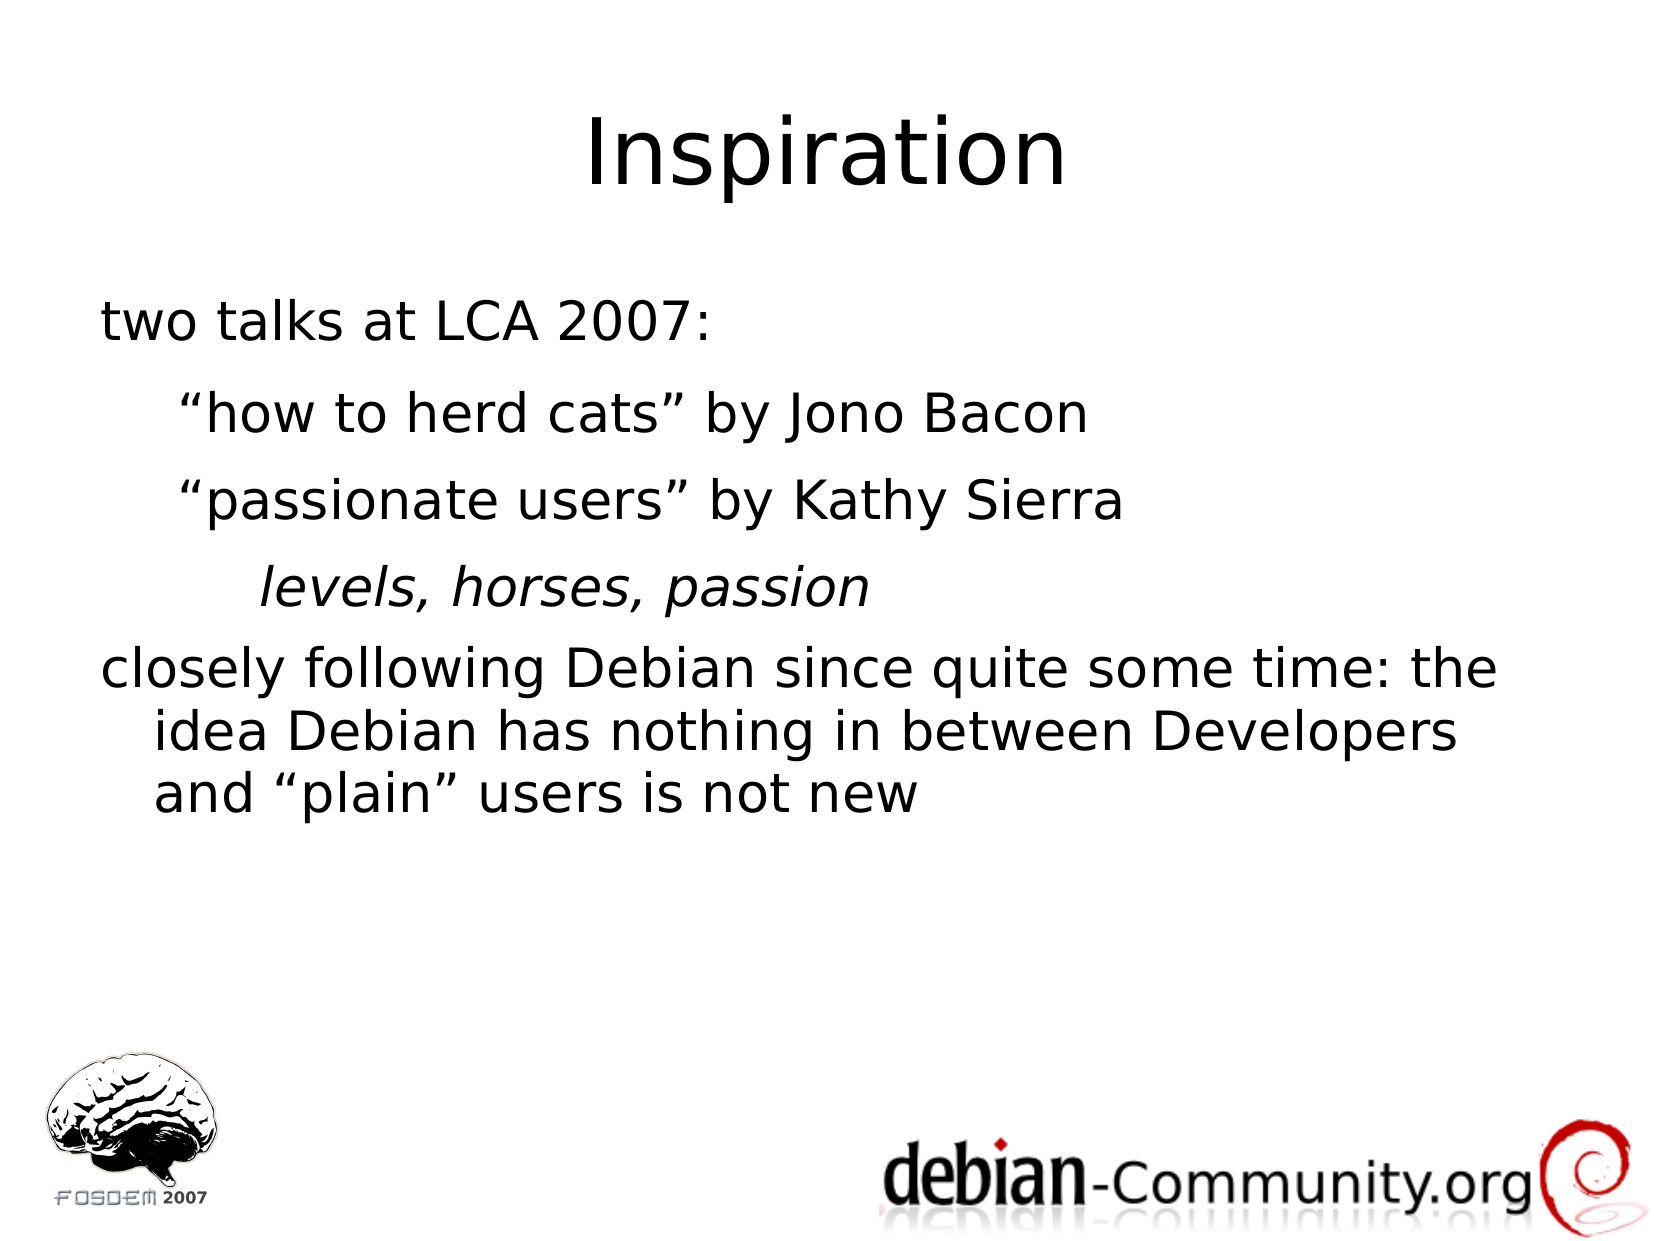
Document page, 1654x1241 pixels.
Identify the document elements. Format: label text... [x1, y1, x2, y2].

picture [876, 1113, 1654, 1241]
picture [37, 1050, 226, 1211]
title Inspiration [82, 49, 1571, 257]
list two talks at LCA 2007: “how to herd cats” by Jono Bacon “passionate users” by Kathy Sierra levels, horses, passion closely following Debian since quite some time: the idea Debian has nothing in between Developers and “plain” users is not new [82, 290, 1571, 1109]
